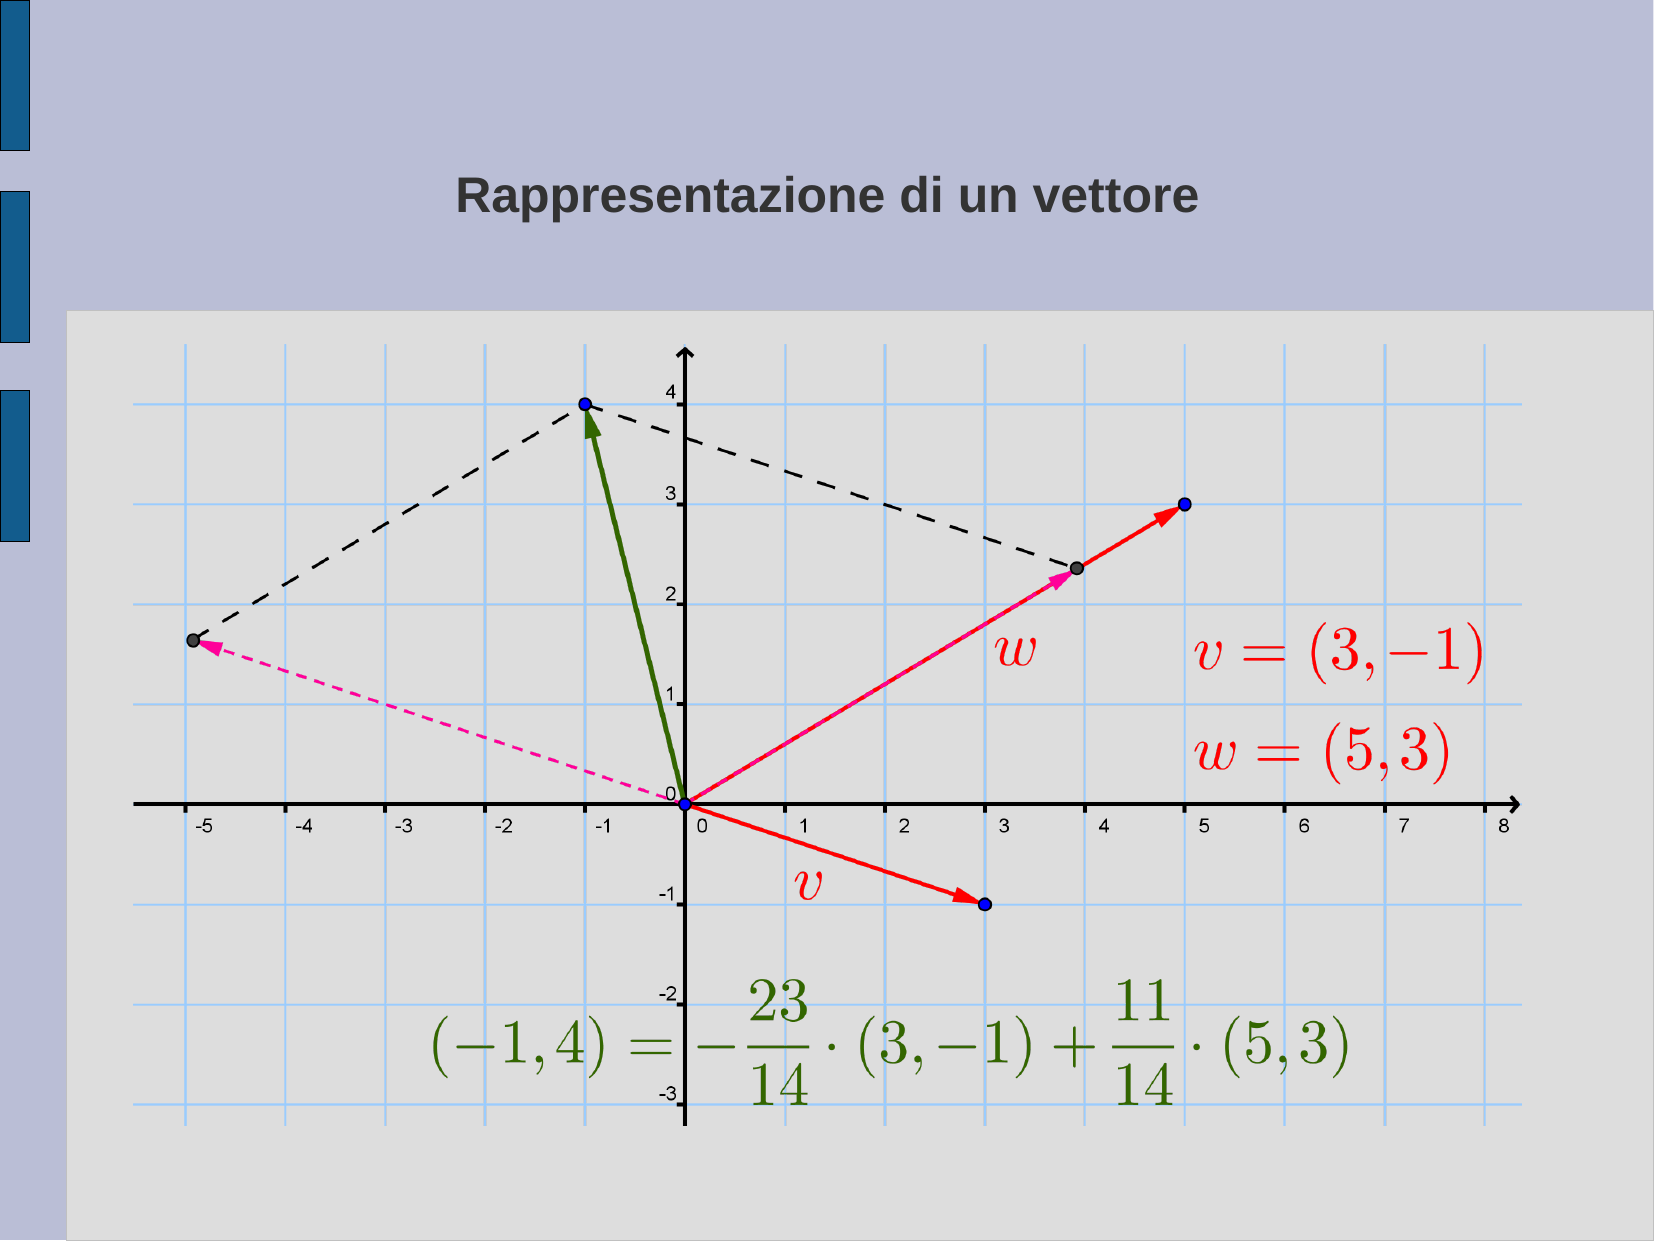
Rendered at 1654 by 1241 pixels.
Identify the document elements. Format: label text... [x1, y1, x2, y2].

picture [133, 344, 1522, 1126]
title Rappresentazione di un vettore [121, 91, 1534, 299]
